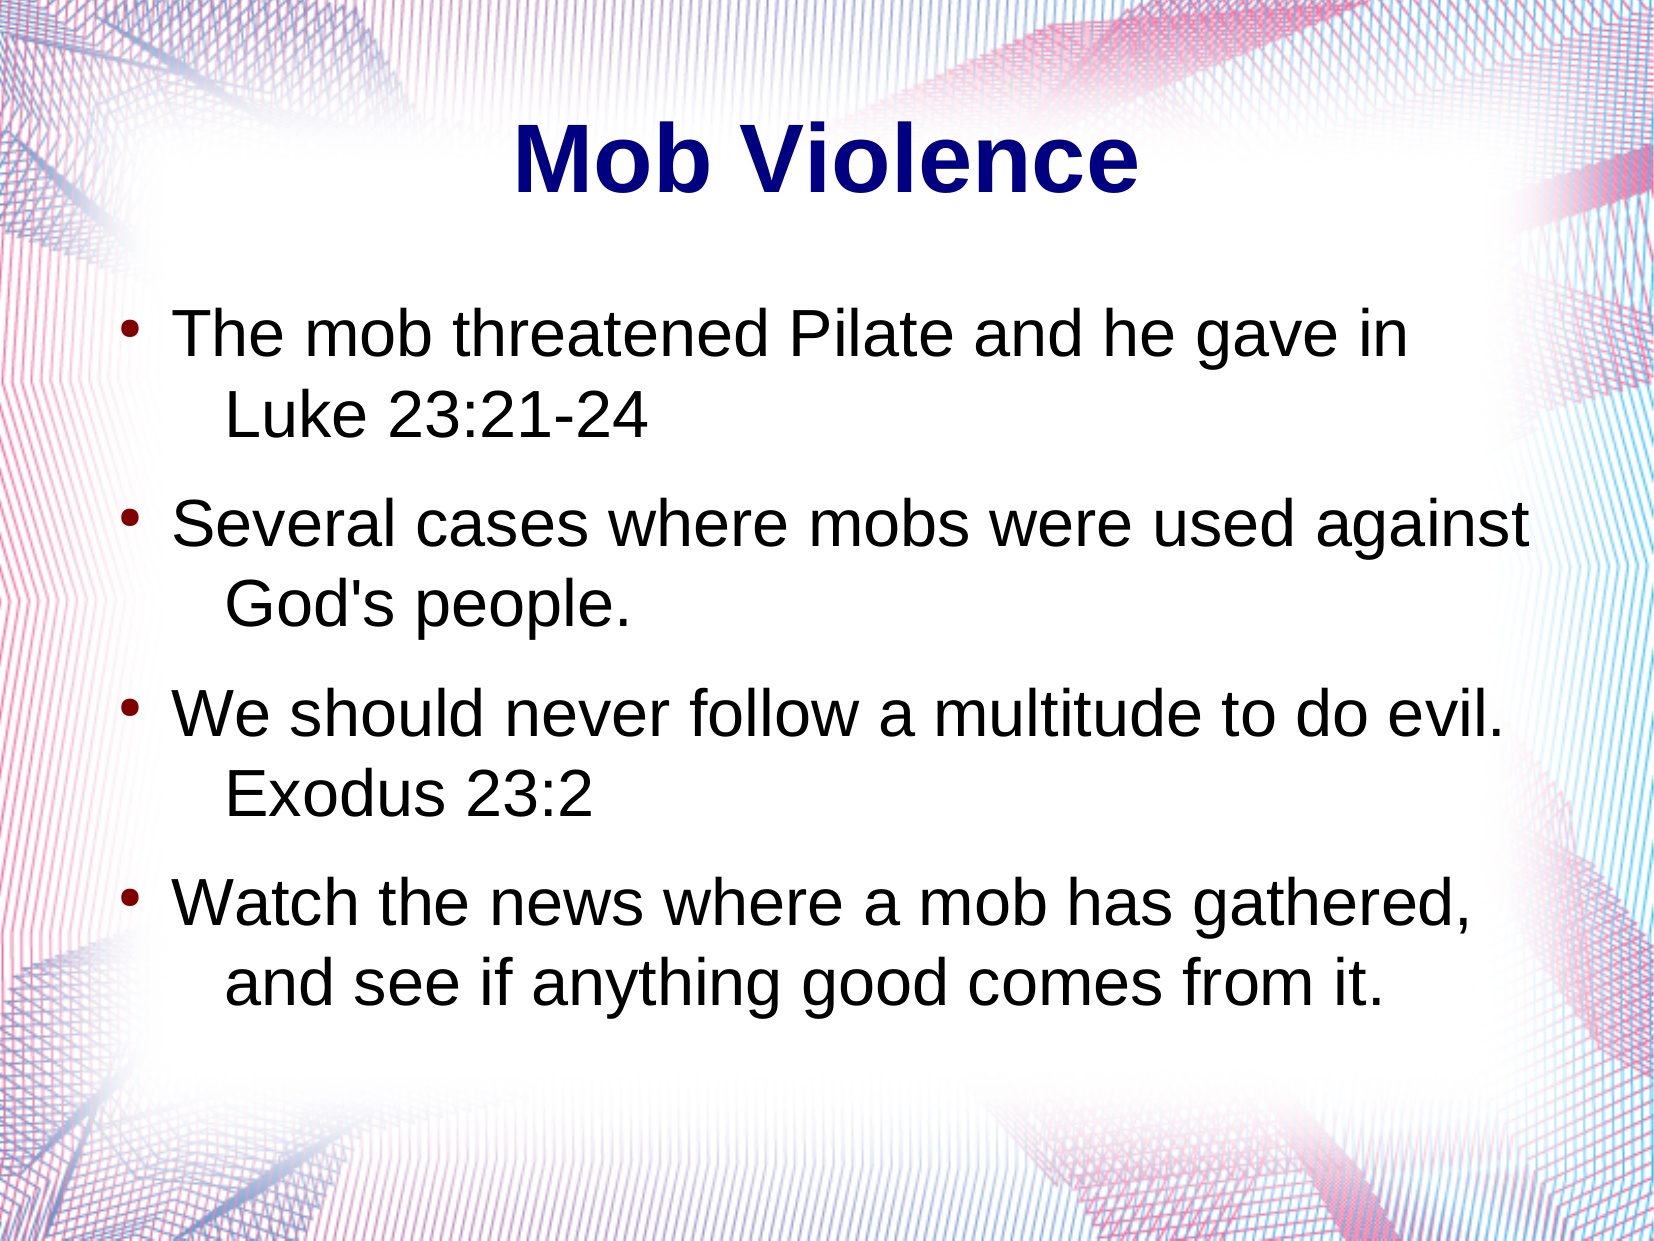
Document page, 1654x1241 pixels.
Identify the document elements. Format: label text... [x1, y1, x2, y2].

title Mob Violence [82, 49, 1571, 257]
list The mob threatened Pilate and he gave in Luke 23:21-24 Several cases where mobs were used against God's people. We should never follow a multitude to do evil. Exodus 23:2 Watch the news where a mob has gathered, and see if anything good comes from it. [82, 290, 1571, 1109]
